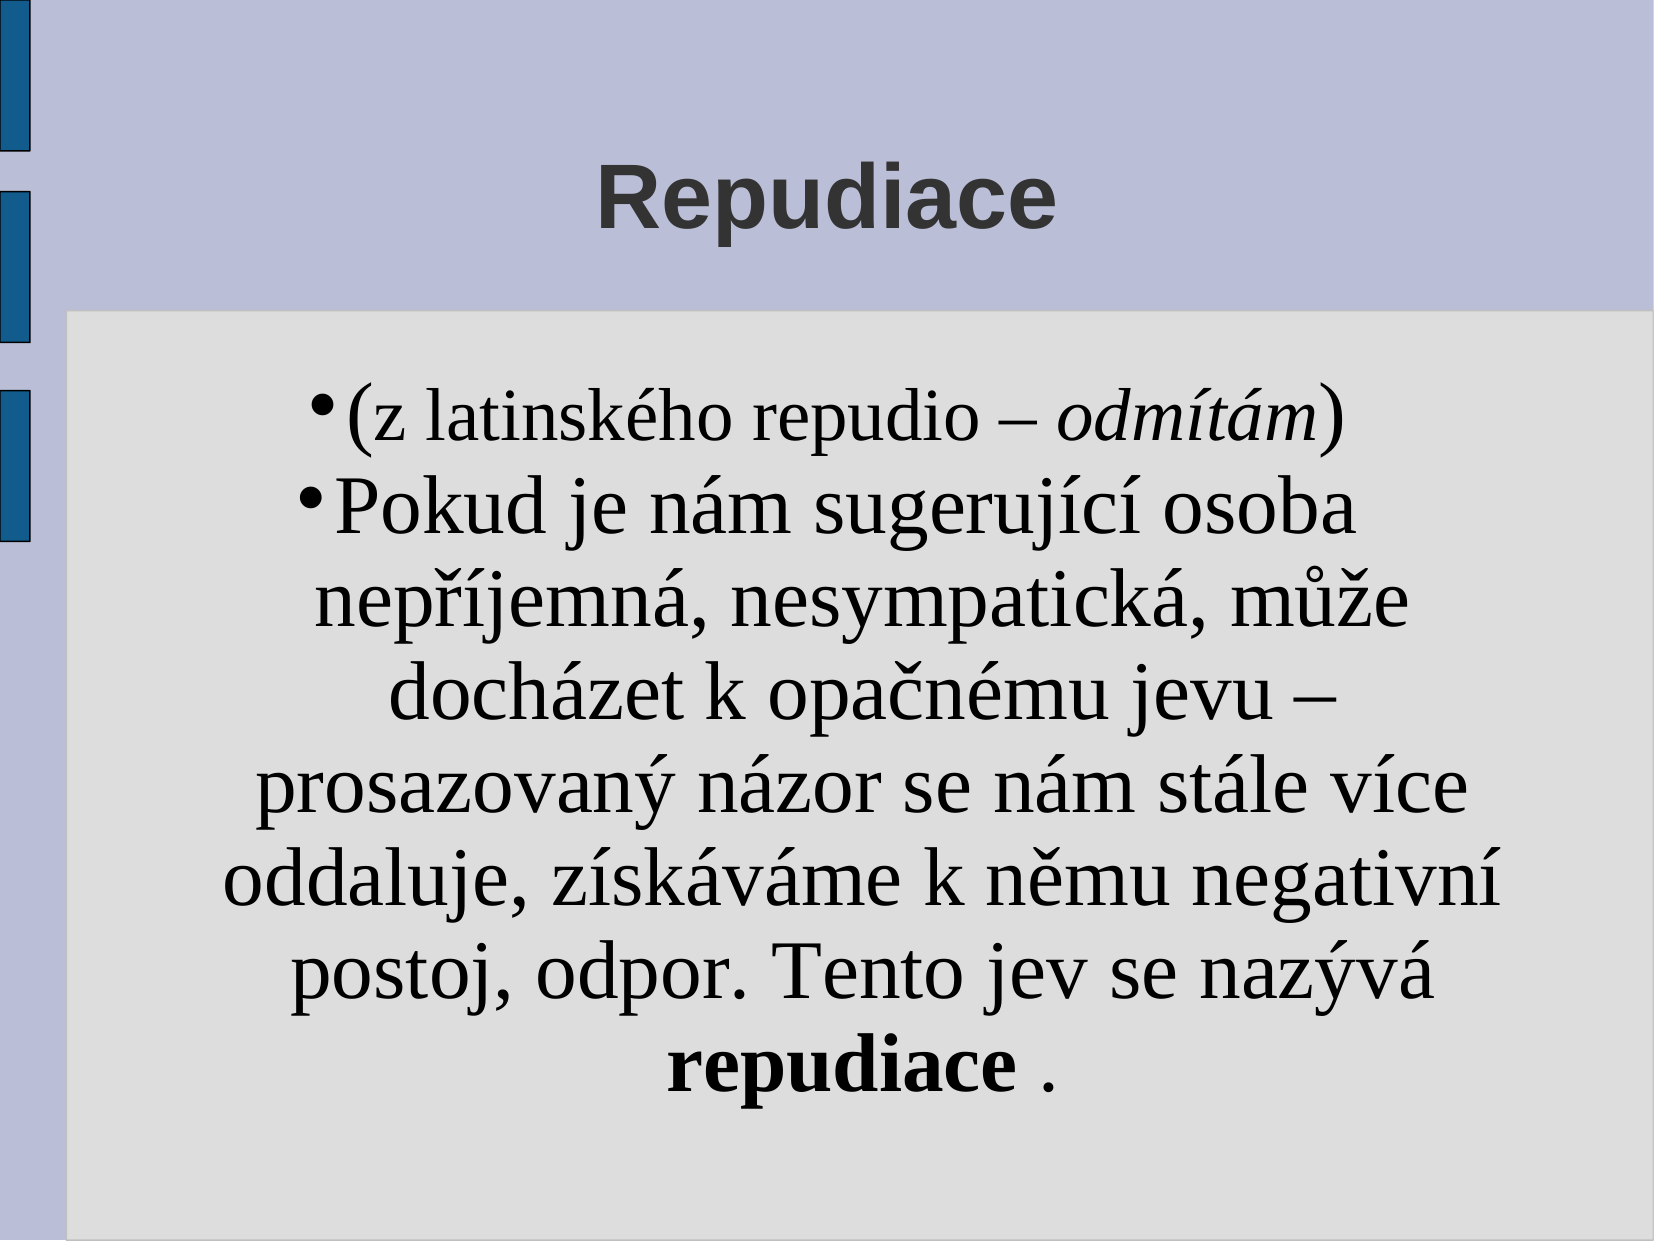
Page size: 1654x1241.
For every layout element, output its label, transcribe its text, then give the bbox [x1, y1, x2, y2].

title Repudiace [121, 91, 1534, 299]
subtitle (z latinského repudio – odmítám) Pokud je nám sugerující osoba nepříjemná, nesympatická, může docházet k opačnému jevu – prosazovaný názor se nám stále více oddaluje, získáváme k němu negativní postoj, odpor. Tento jev se nazývá repudiace . [121, 344, 1534, 1127]
